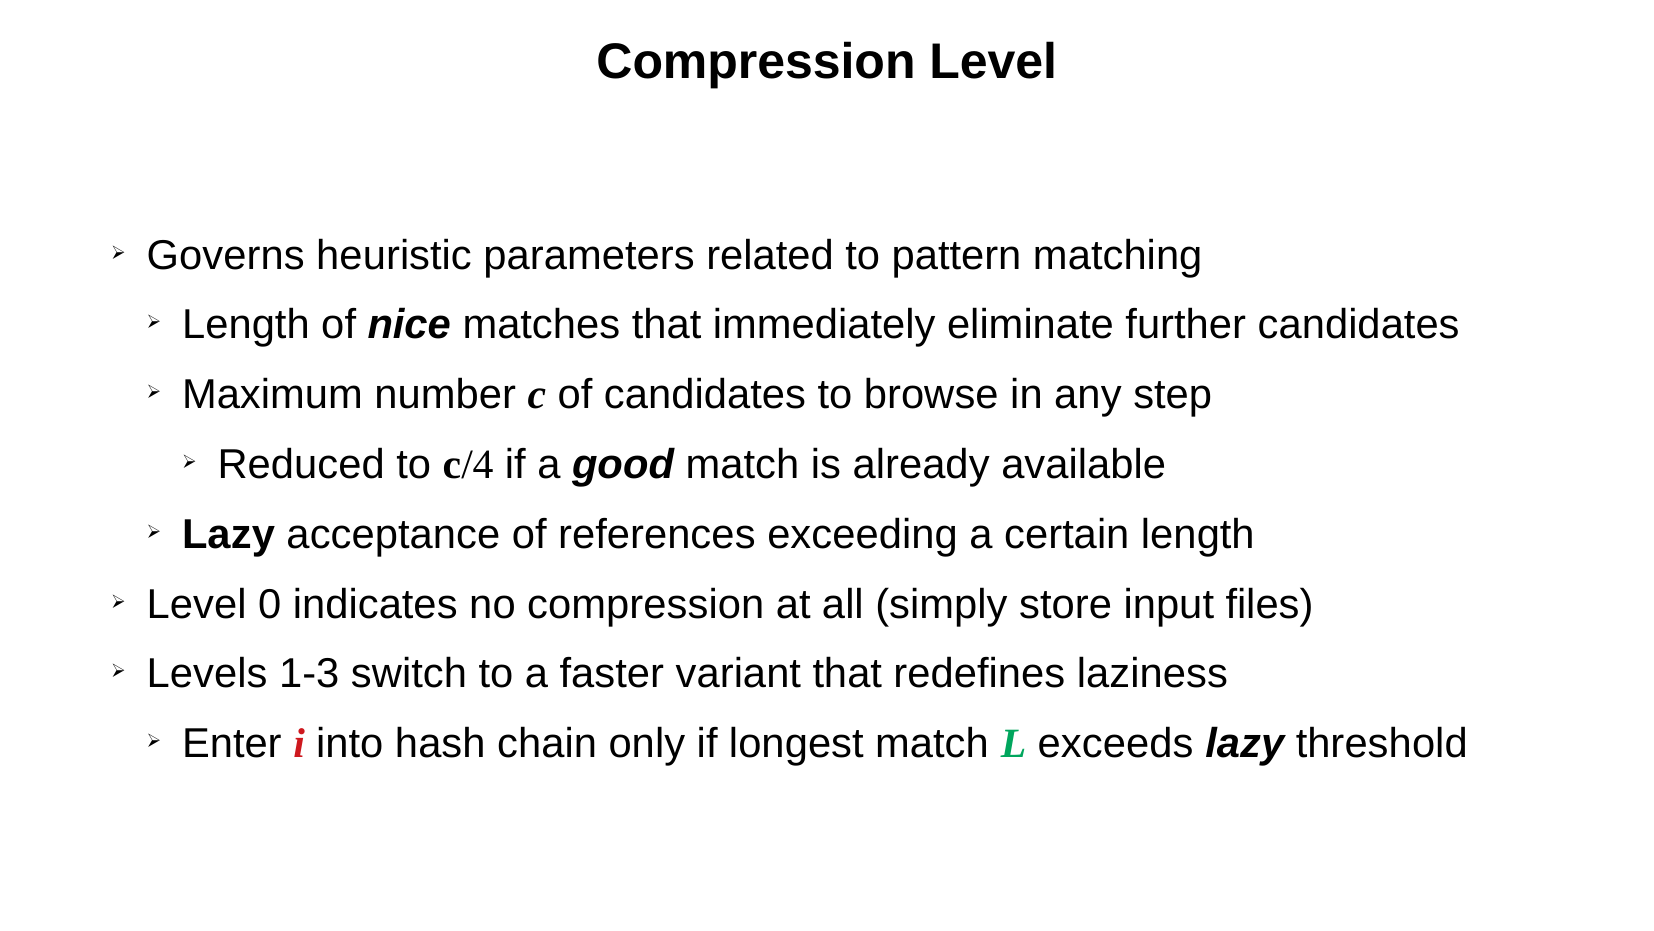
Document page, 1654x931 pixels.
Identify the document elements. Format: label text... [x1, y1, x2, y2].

text_box Compression Level [474, 0, 1180, 125]
text_box Governs heuristic parameters related to pattern matching Length of nice matches that immediately eliminate further candidates Maximum number c of candidates to browse in any step Reduced to c/4 if a good match is already available Lazy acceptance of references exceeding a certain length Level 0 indicates no compression at all (simply store input files) Levels 1-3 switch to a faster variant that redefines laziness Enter i into hash chain only if longest match L exceeds lazy threshold [96, 200, 1558, 775]
